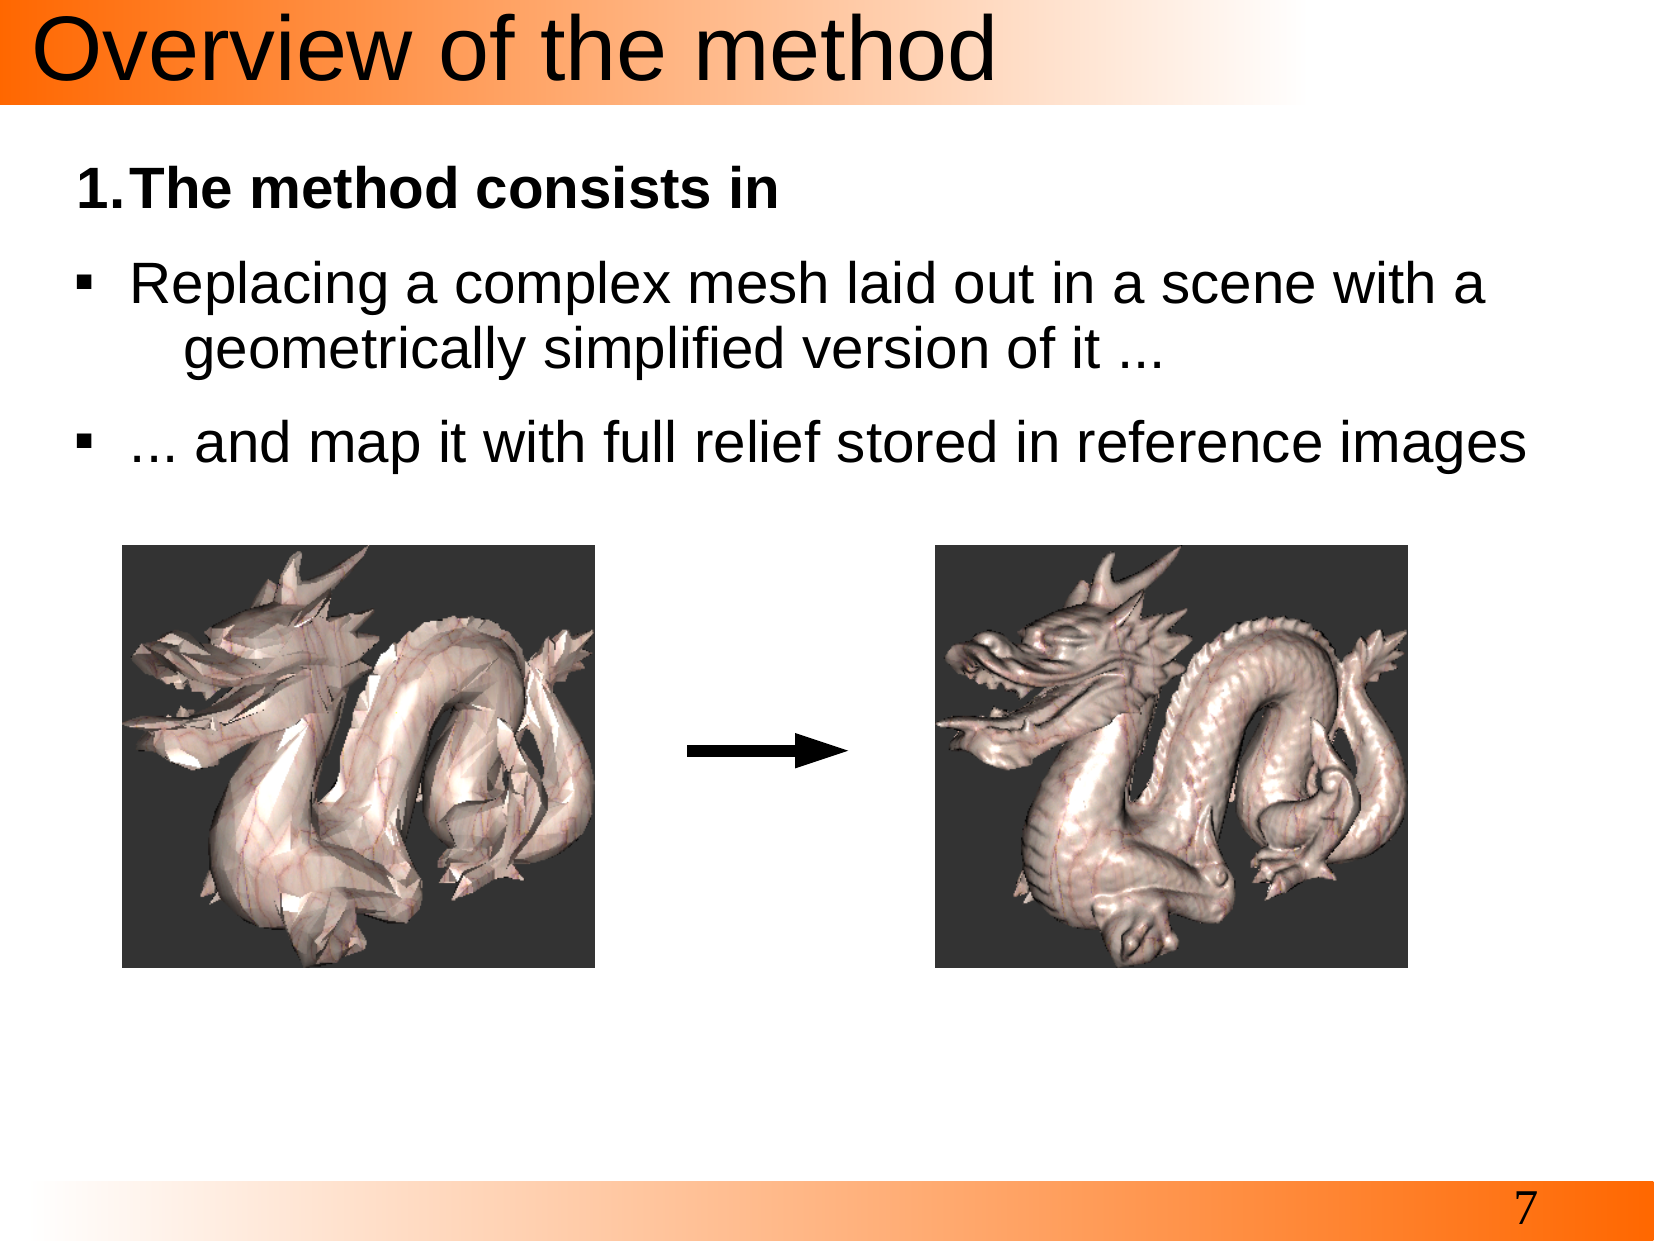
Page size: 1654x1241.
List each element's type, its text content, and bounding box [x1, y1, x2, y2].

picture [935, 545, 1408, 969]
list The method consists in Replacing a complex mesh laid out in a scene with a geometrically simplified version of it ... ... and map it with full relief stored in reference images [41, 155, 1585, 476]
title Overview of the method [31, 0, 1423, 101]
picture [122, 545, 595, 969]
